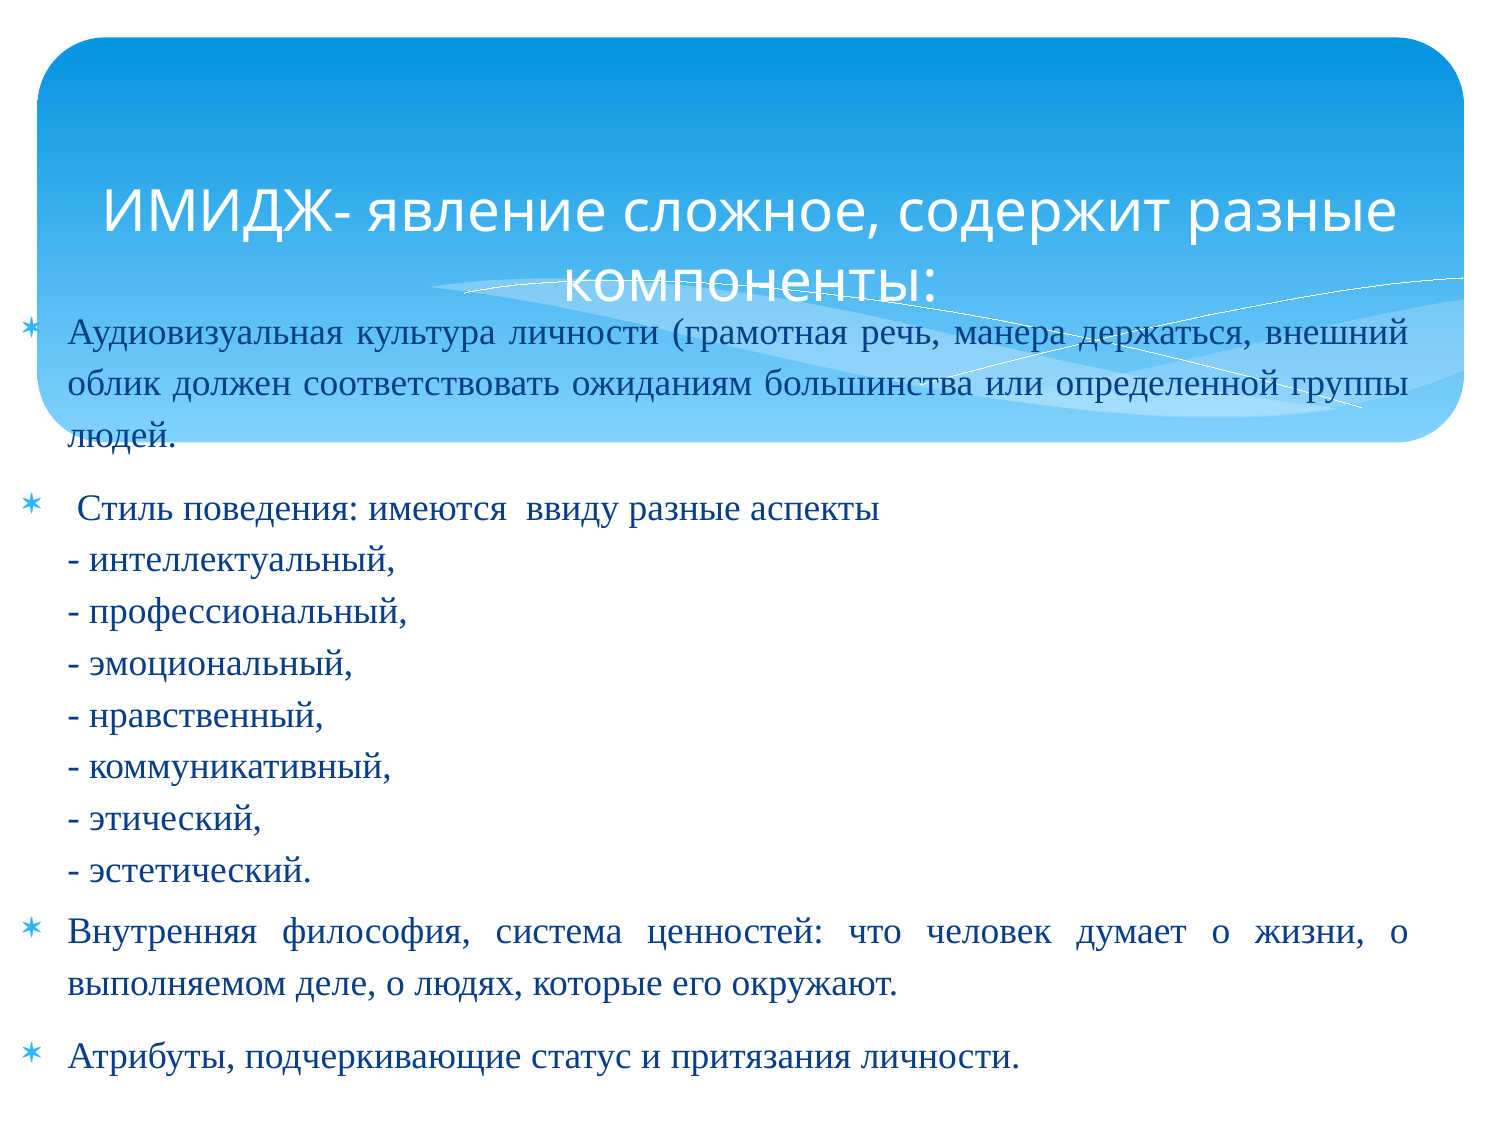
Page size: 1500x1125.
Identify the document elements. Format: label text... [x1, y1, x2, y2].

list Аудиовизуальная культура личности (грамотная речь, манера держаться, внешний облик должен соответствовать ожиданиям большинства или определенной группы людей. Стиль поведения: имеются ввиду разные аспекты - интеллектуальный, - профессиональный, - эмоциональный, - нравственный, - коммуникативный, - этический, - эстетический. Внутренняя философия, система ценностей: что человек думает о жизни, о выполняемом деле, о людях, которые его окружают. Атрибуты, подчеркивающие статус и притязания личности. [7, 211, 1425, 898]
title ИМИДЖ- явление сложное, содержит разные компоненты: [75, 55, 1425, 261]
